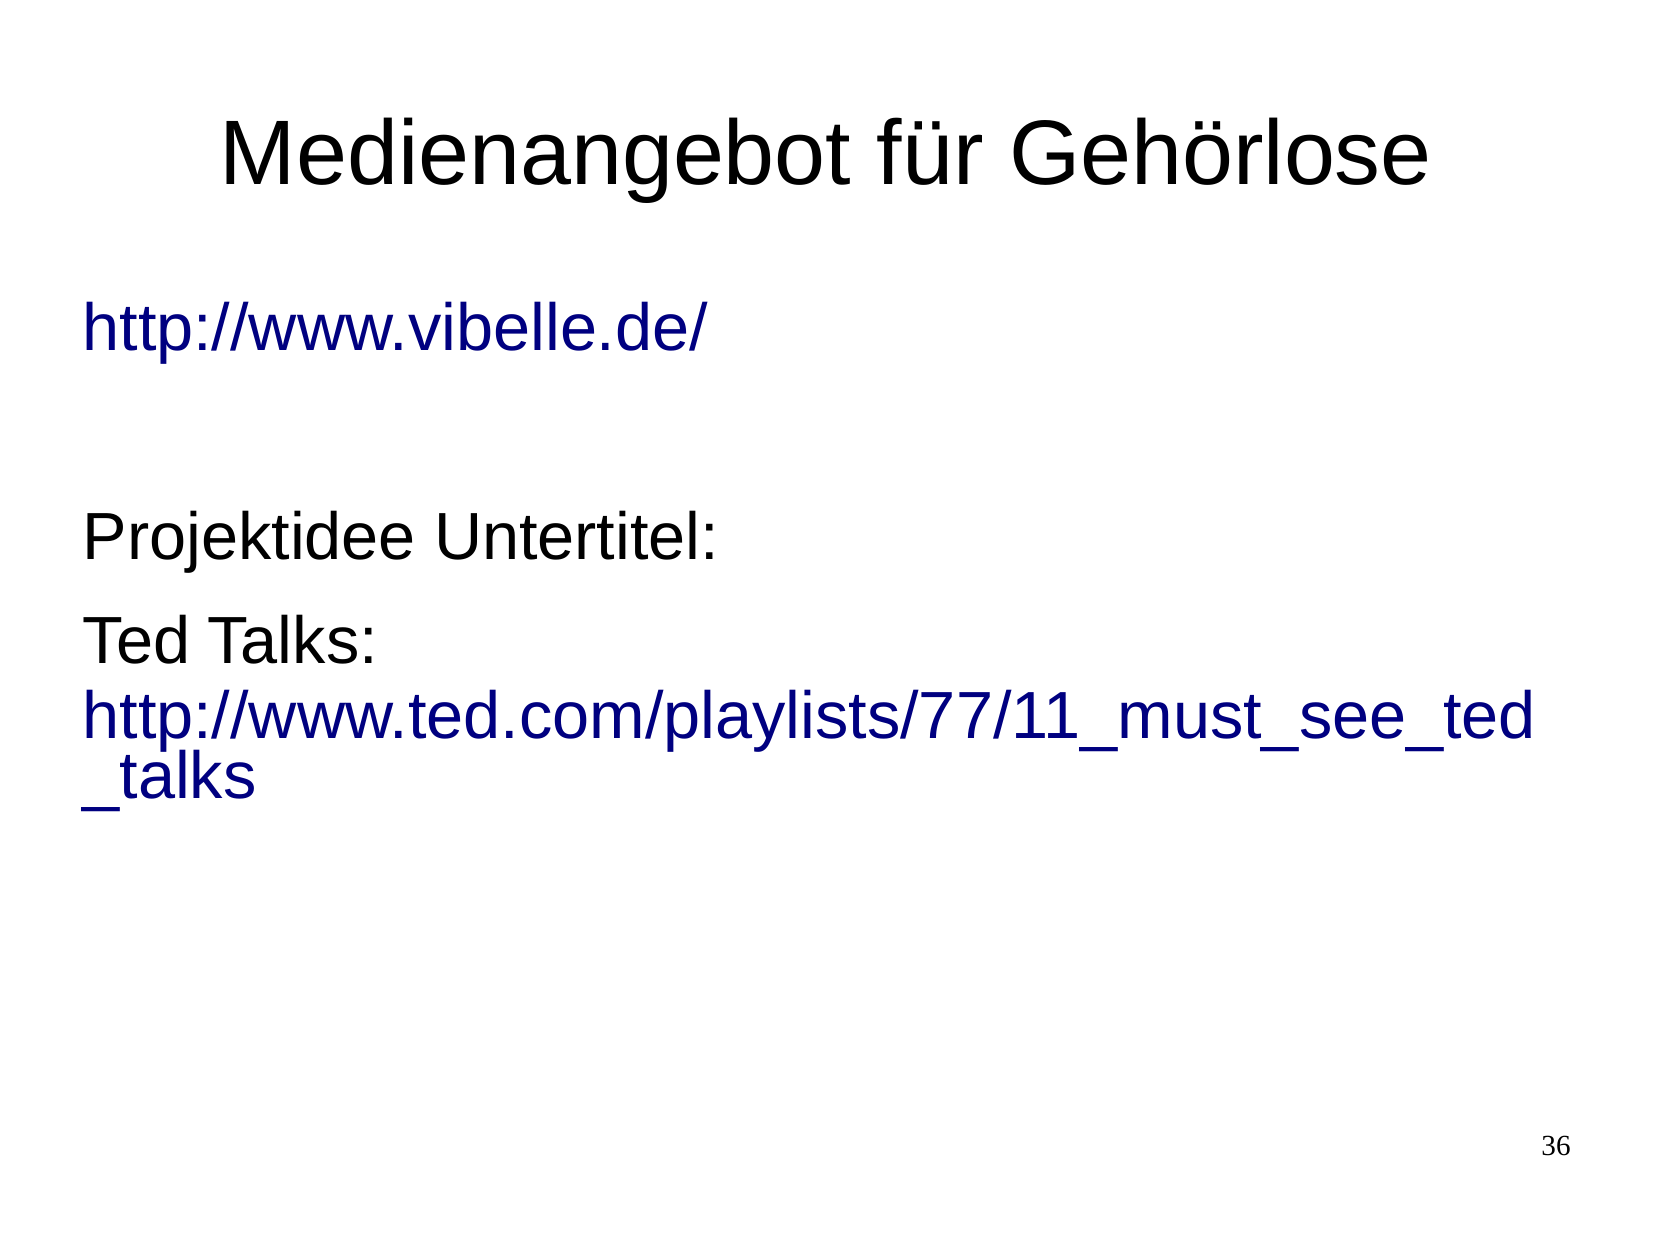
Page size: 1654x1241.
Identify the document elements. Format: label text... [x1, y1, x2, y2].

list http://www.vibelle.de/ Projektidee Untertitel: Ted Talks: http://www.ted.com/playlists/77/11_must_see_ted_talks [82, 290, 1571, 1010]
title Medienangebot für Gehörlose [82, 49, 1571, 257]
